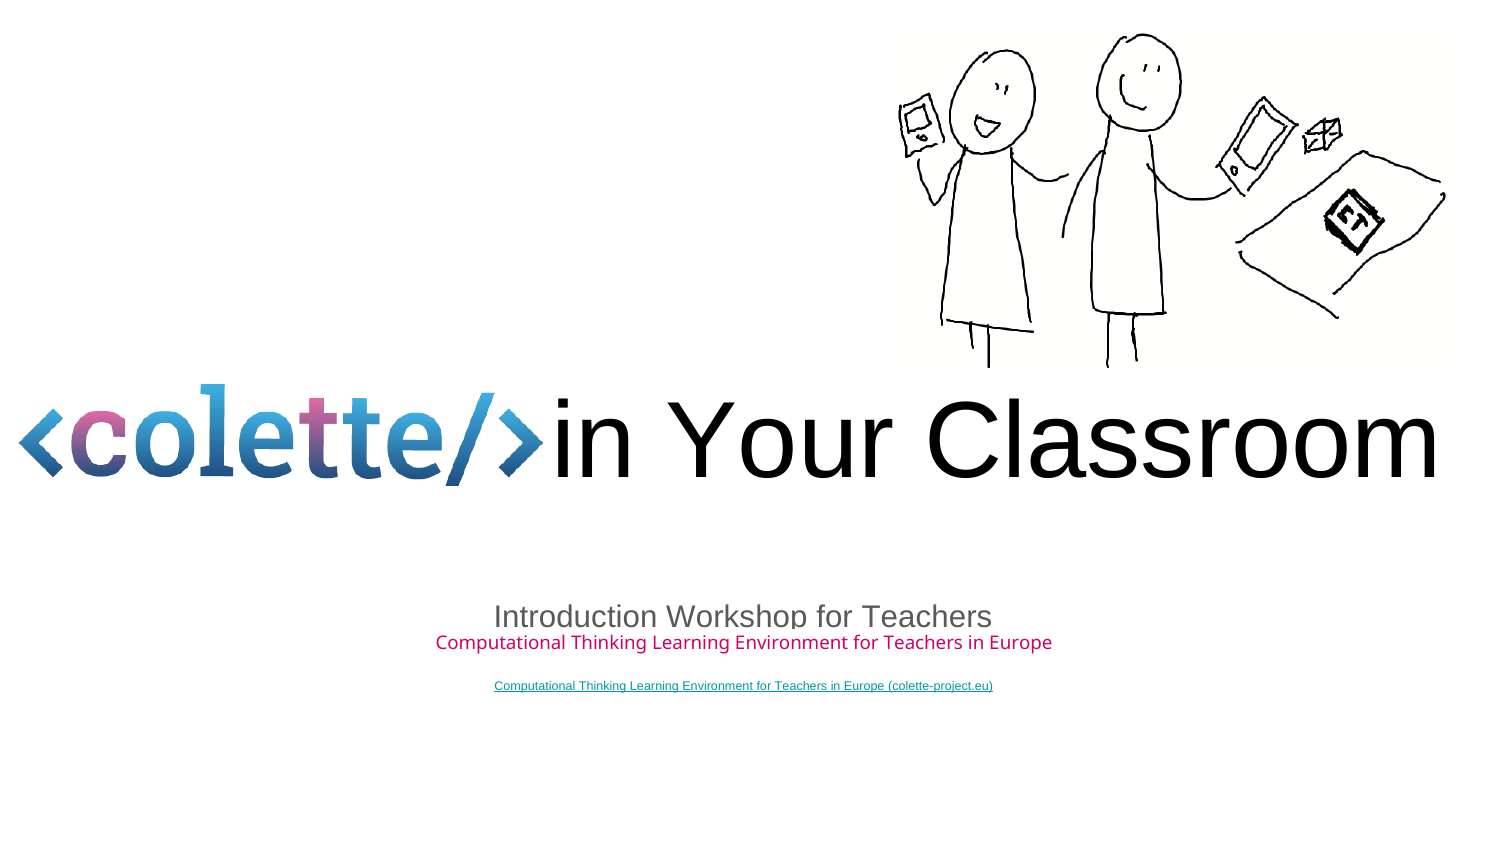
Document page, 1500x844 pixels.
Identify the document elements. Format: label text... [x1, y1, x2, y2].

title <colette/> in Your Classroom [29, 178, 1460, 516]
subtitle Introduction Workshop for Teachers Computational Thinking Learning Environment for Teachers in Europe Computational Thinking Learning Environment for Teachers in Europe (colette-project.eu) [44, 590, 1443, 721]
picture [0, 320, 625, 549]
picture [889, 24, 1455, 377]
